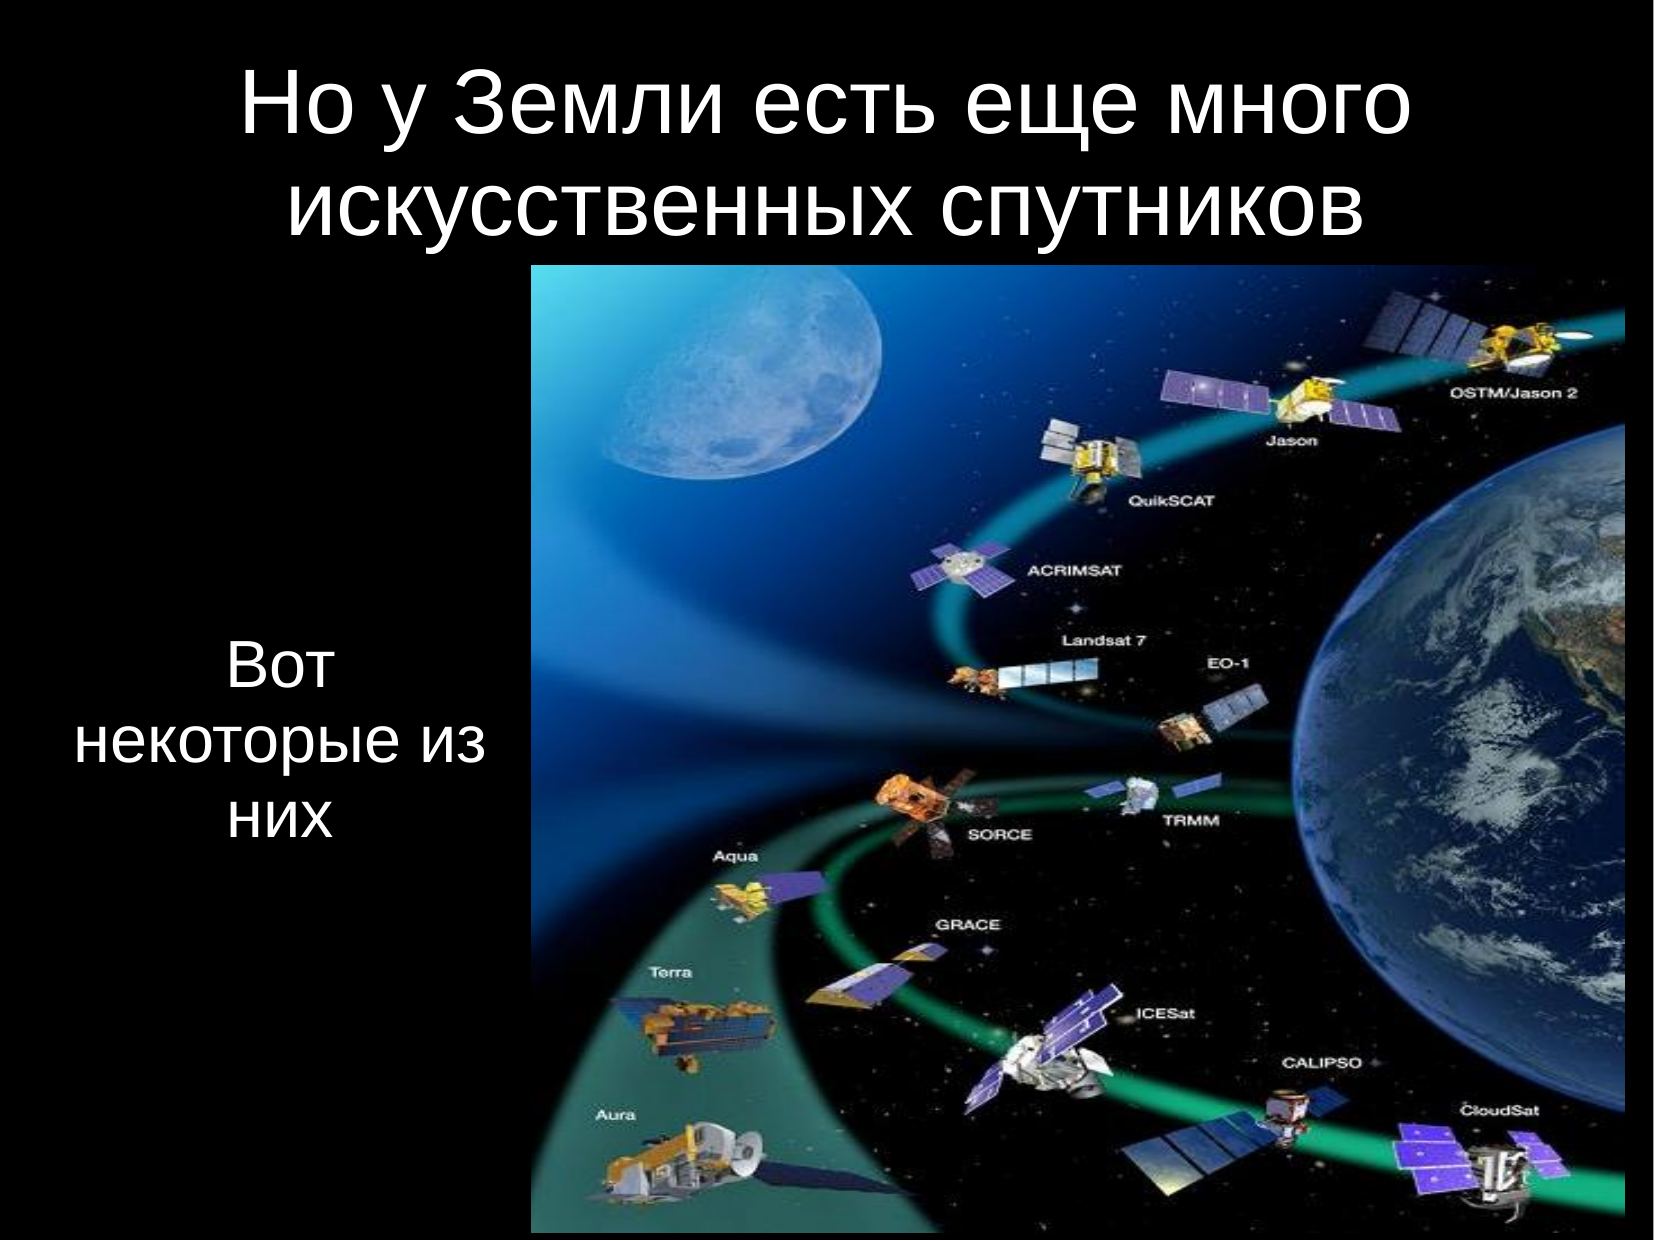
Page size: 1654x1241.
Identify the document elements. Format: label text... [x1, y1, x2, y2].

title Но у Земли есть еще много искусственных спутников [82, 50, 1571, 256]
picture [531, 265, 1625, 1233]
subtitle Вот некоторые из них [59, 297, 502, 1182]
